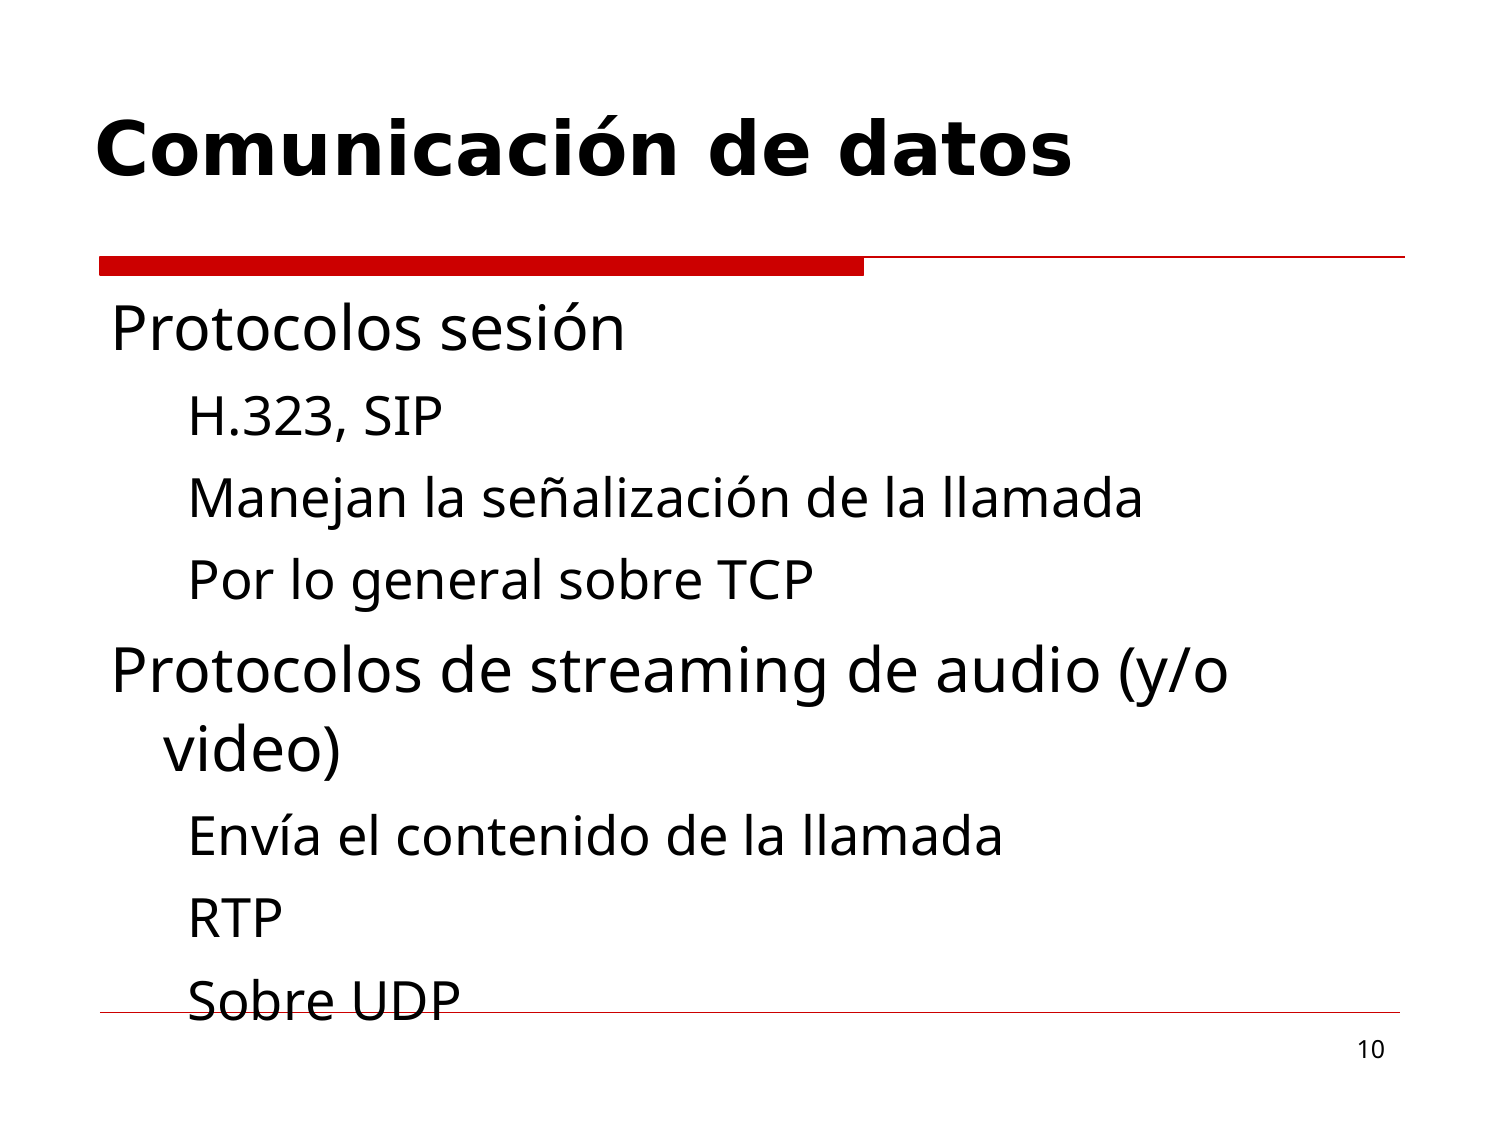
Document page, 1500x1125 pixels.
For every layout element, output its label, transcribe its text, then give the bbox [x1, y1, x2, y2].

list Protocolos sesión H.323, SIP Manejan la señalización de la llamada Por lo general sobre TCP Protocolos de streaming de audio (y/o video) Envía el contenido de la llamada RTP Sobre UDP [92, 287, 1406, 988]
title Comunicación de datos [94, 50, 1408, 250]
